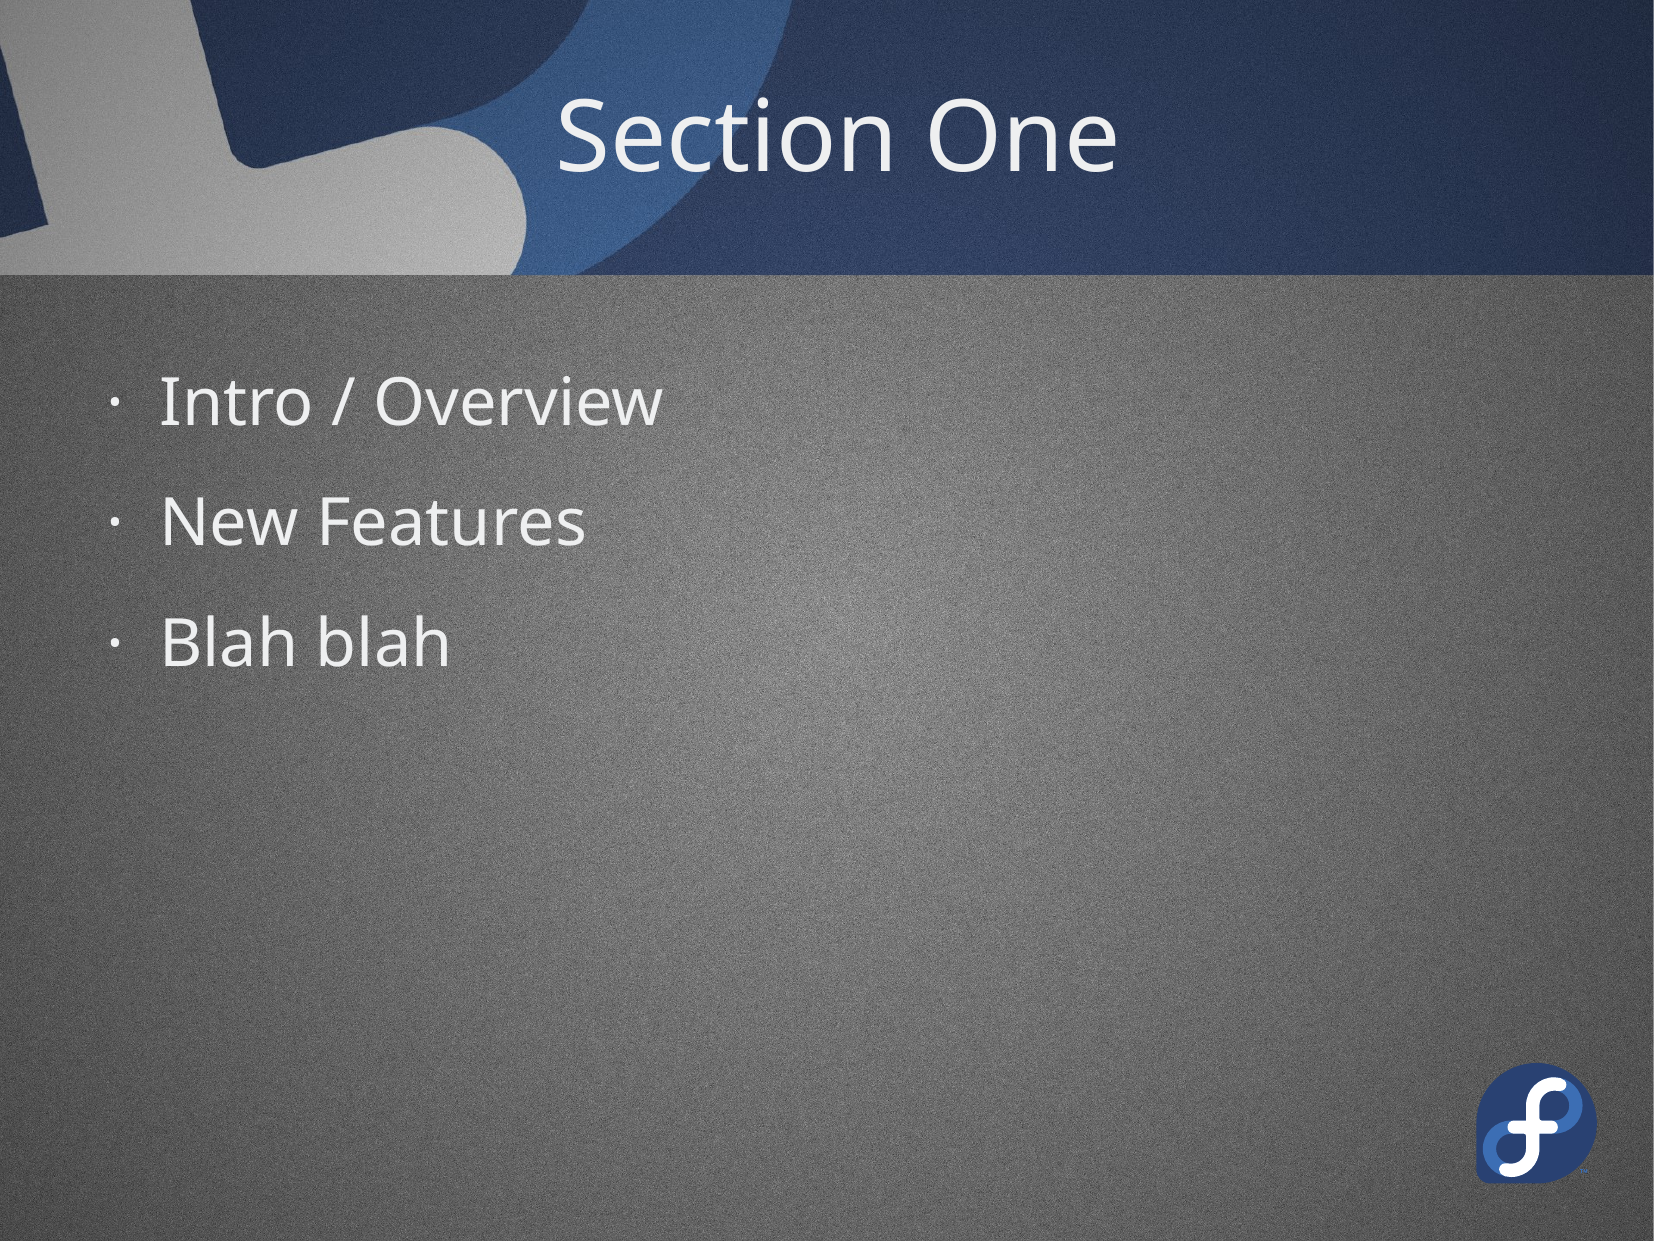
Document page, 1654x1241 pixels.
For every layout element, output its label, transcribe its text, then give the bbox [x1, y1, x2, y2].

list Intro / Overview New Features Blah blah [88, 354, 1565, 1063]
title Section One [100, 29, 1577, 237]
picture [0, 0, 1654, 1241]
